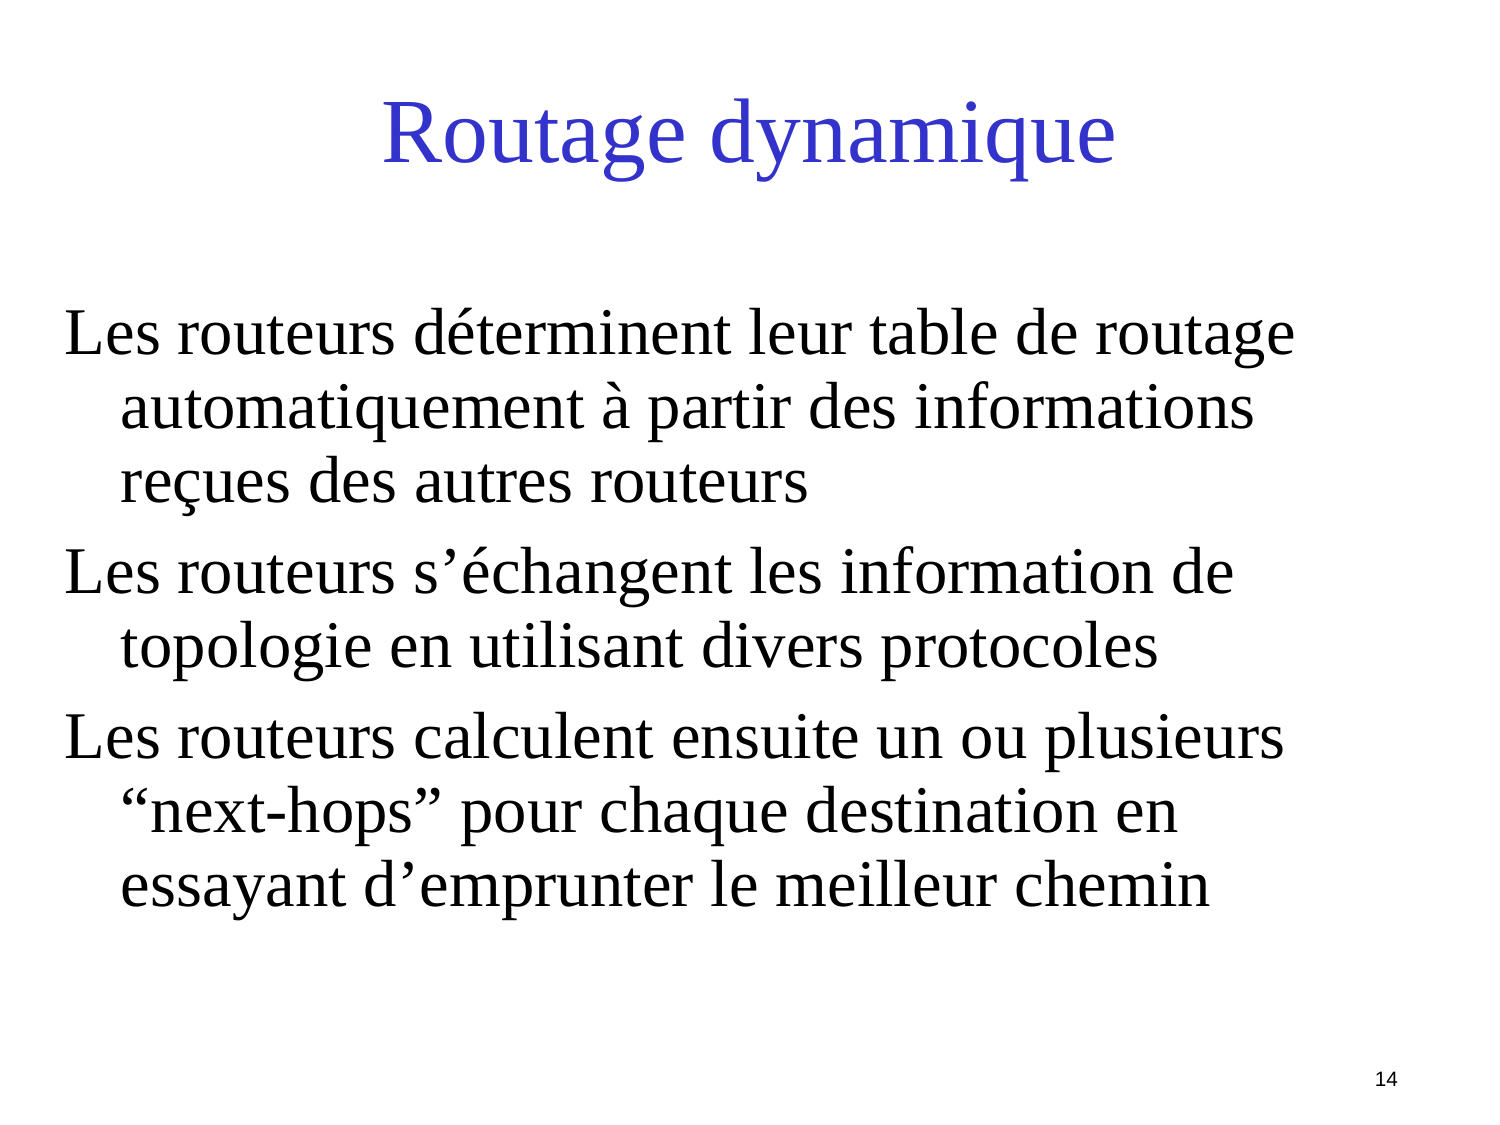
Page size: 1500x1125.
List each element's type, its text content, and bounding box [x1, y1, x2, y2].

title Routage dynamique [112, 37, 1388, 225]
list Les routeurs déterminent leur table de routage automatiquement à partir des informations reçues des autres routeurs Les routeurs s’échangent les information de topologie en utilisant divers protocoles Les routeurs calculent ensuite un ou plusieurs “next-hops” pour chaque destination en essayant d’emprunter le meilleur chemin [50, 287, 1326, 1056]
